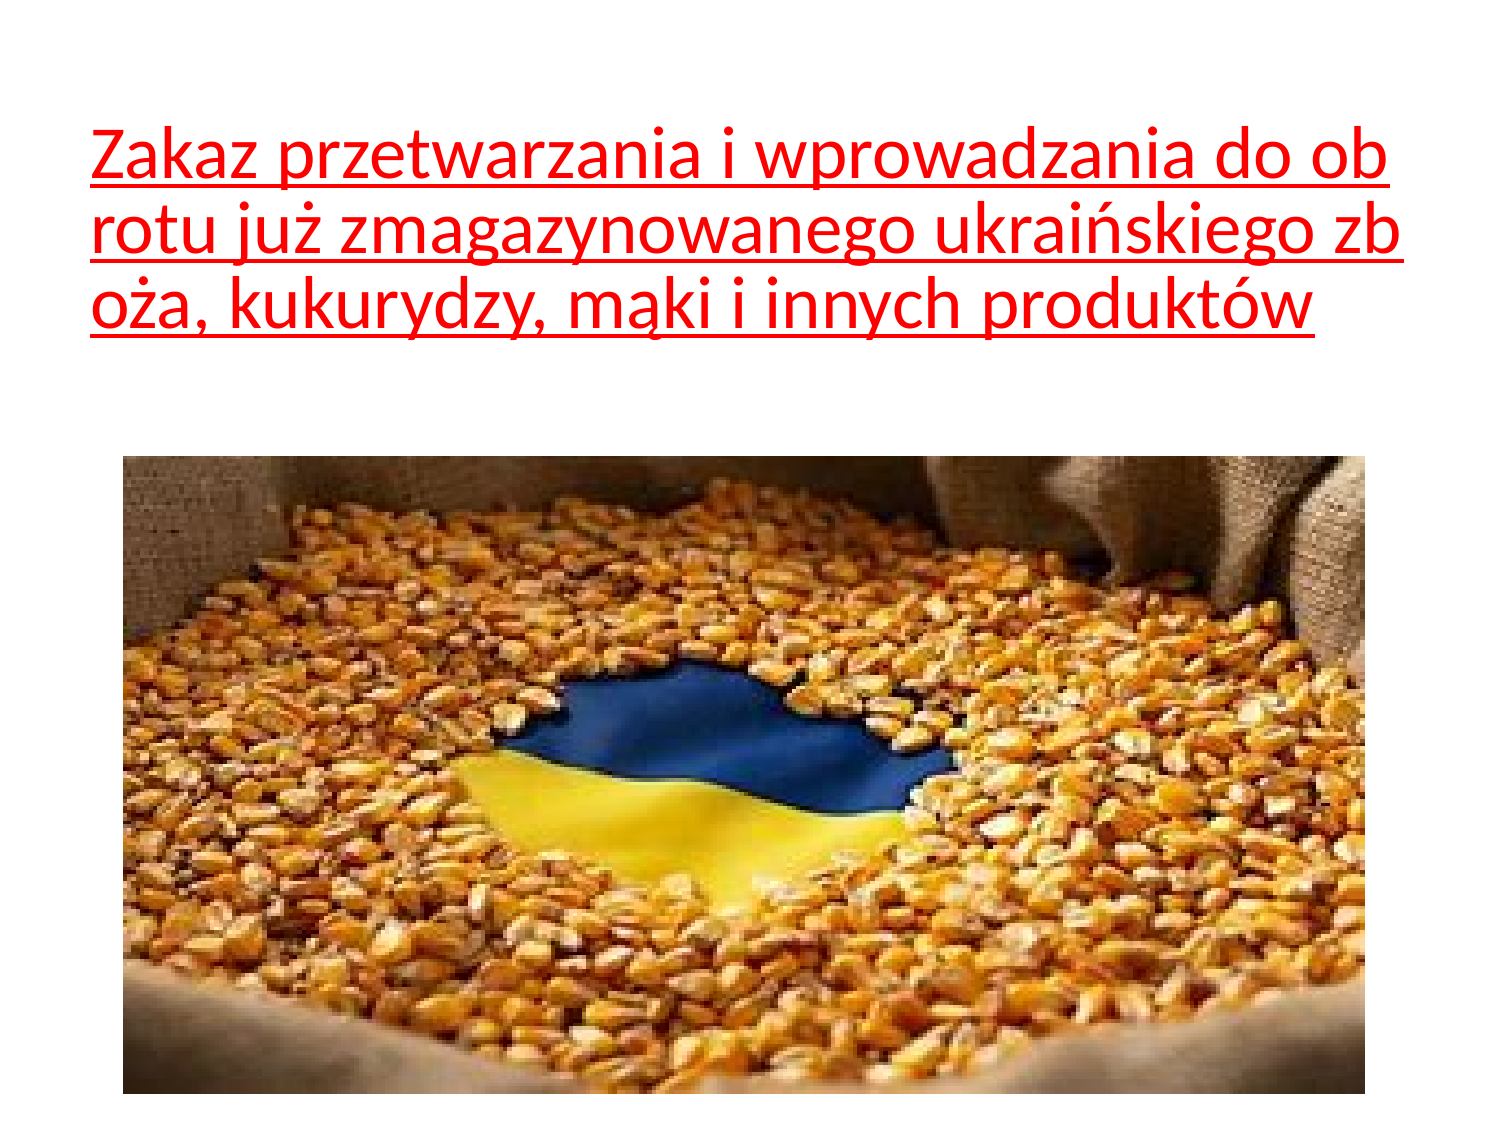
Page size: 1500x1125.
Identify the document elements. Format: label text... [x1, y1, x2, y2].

title Zakaz przetwarzania i wprowadzania do obrotu już zmagazynowanego ukraińskiego zboża, kukurydzy, mąki i innych produktów [75, 45, 1426, 433]
picture [123, 456, 1365, 1095]
